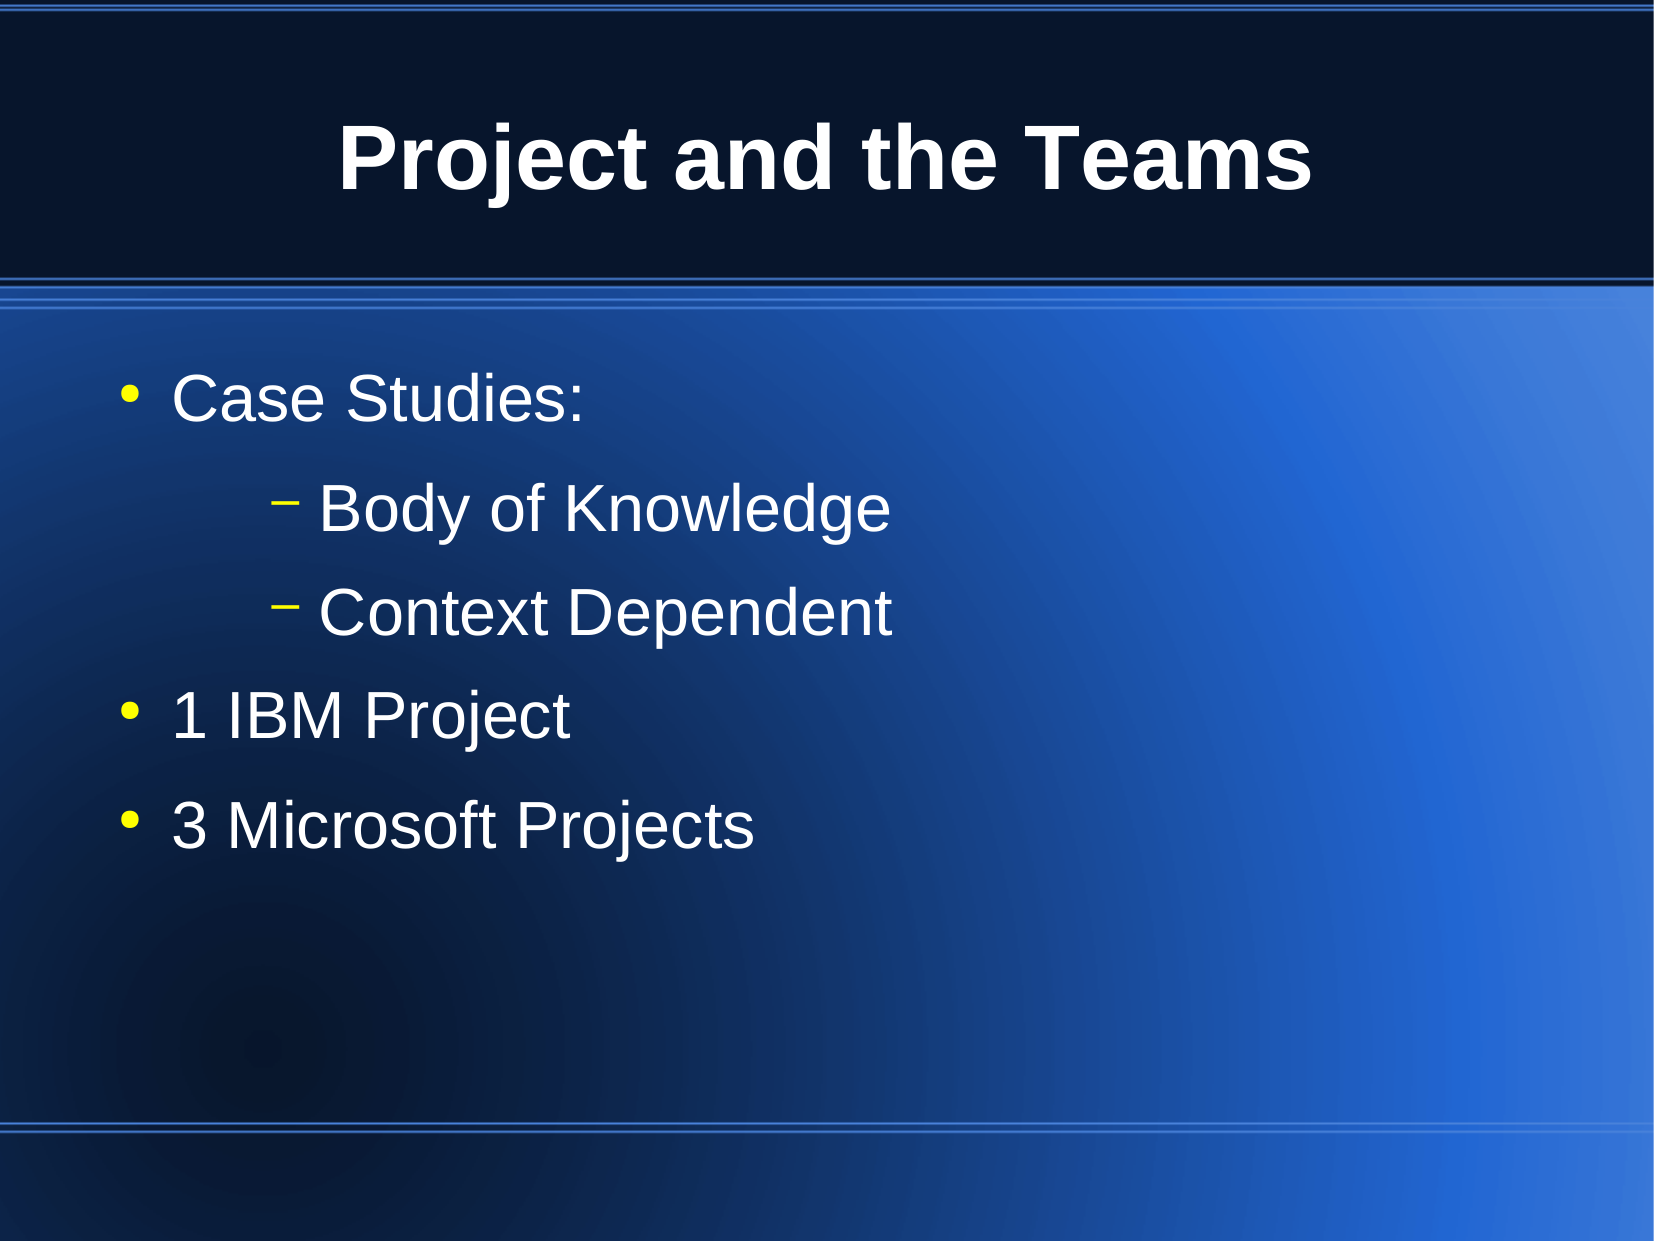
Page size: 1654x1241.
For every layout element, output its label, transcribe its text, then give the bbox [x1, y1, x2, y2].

list Case Studies: Body of Knowledge Context Dependent 1 IBM Project 3 Microsoft Projects [82, 355, 1571, 1043]
title Project and the Teams [82, 49, 1571, 257]
